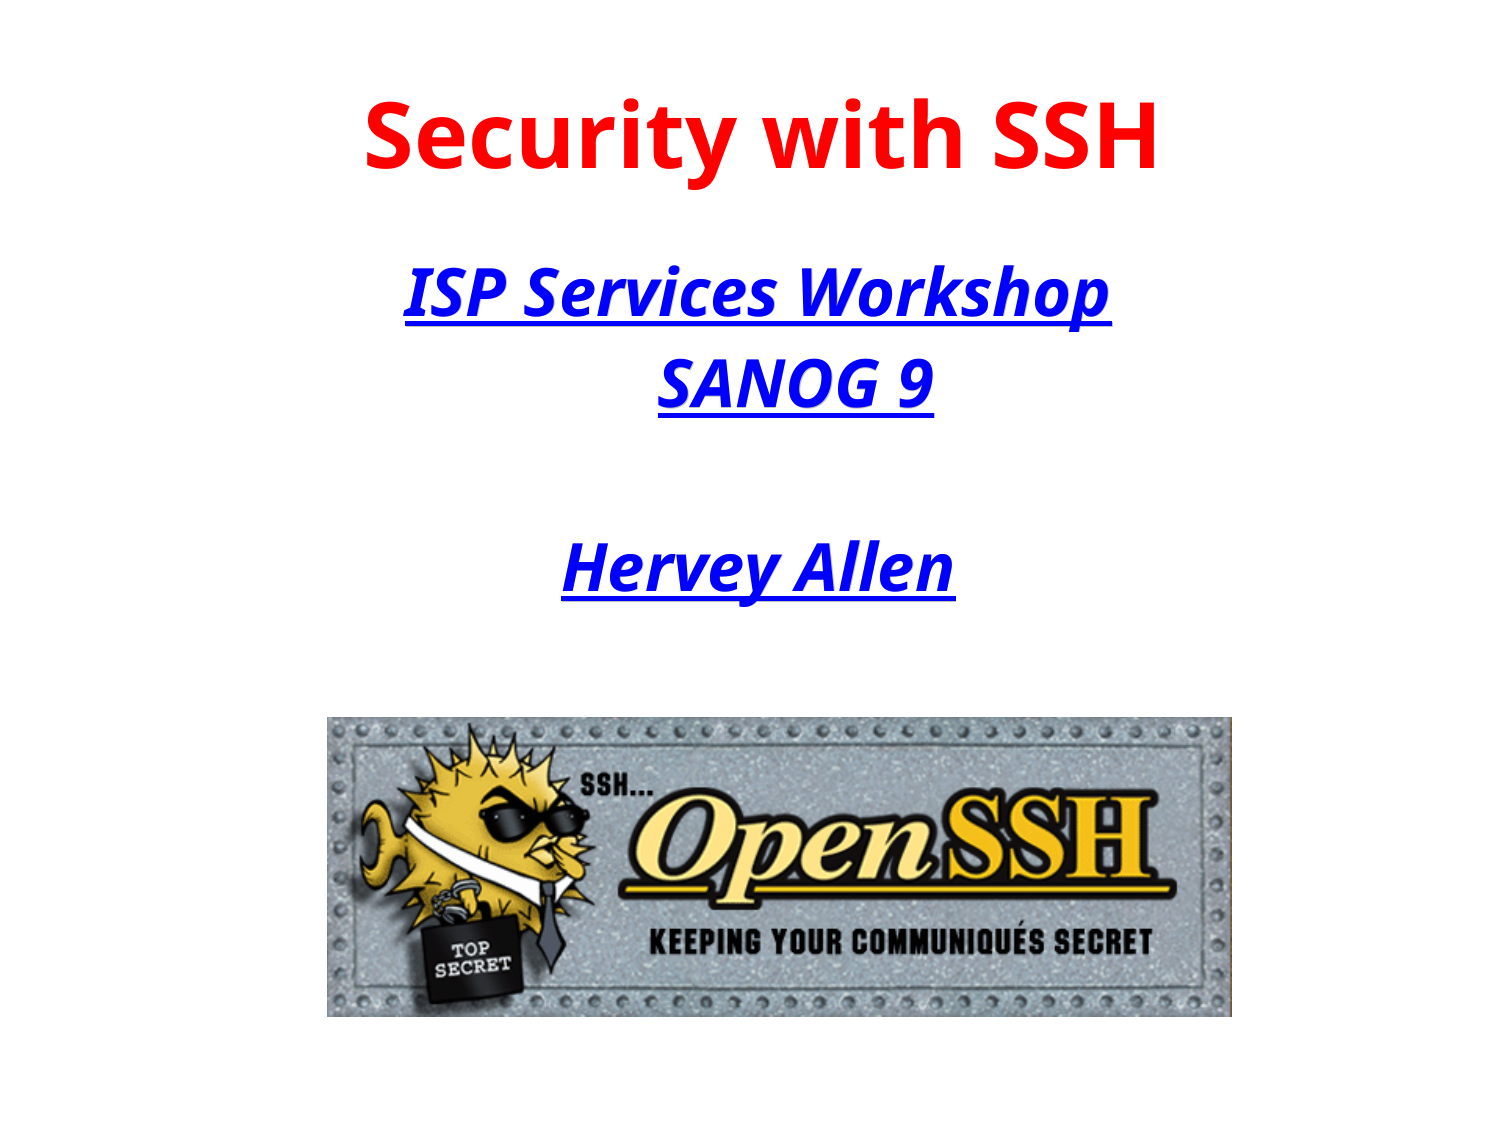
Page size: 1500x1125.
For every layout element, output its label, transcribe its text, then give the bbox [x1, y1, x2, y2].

subtitle ISP Services Workshop SANOG 9 Hervey Allen [51, 243, 1391, 611]
title Security with SSH [239, 70, 1288, 188]
picture [327, 717, 1232, 1017]
